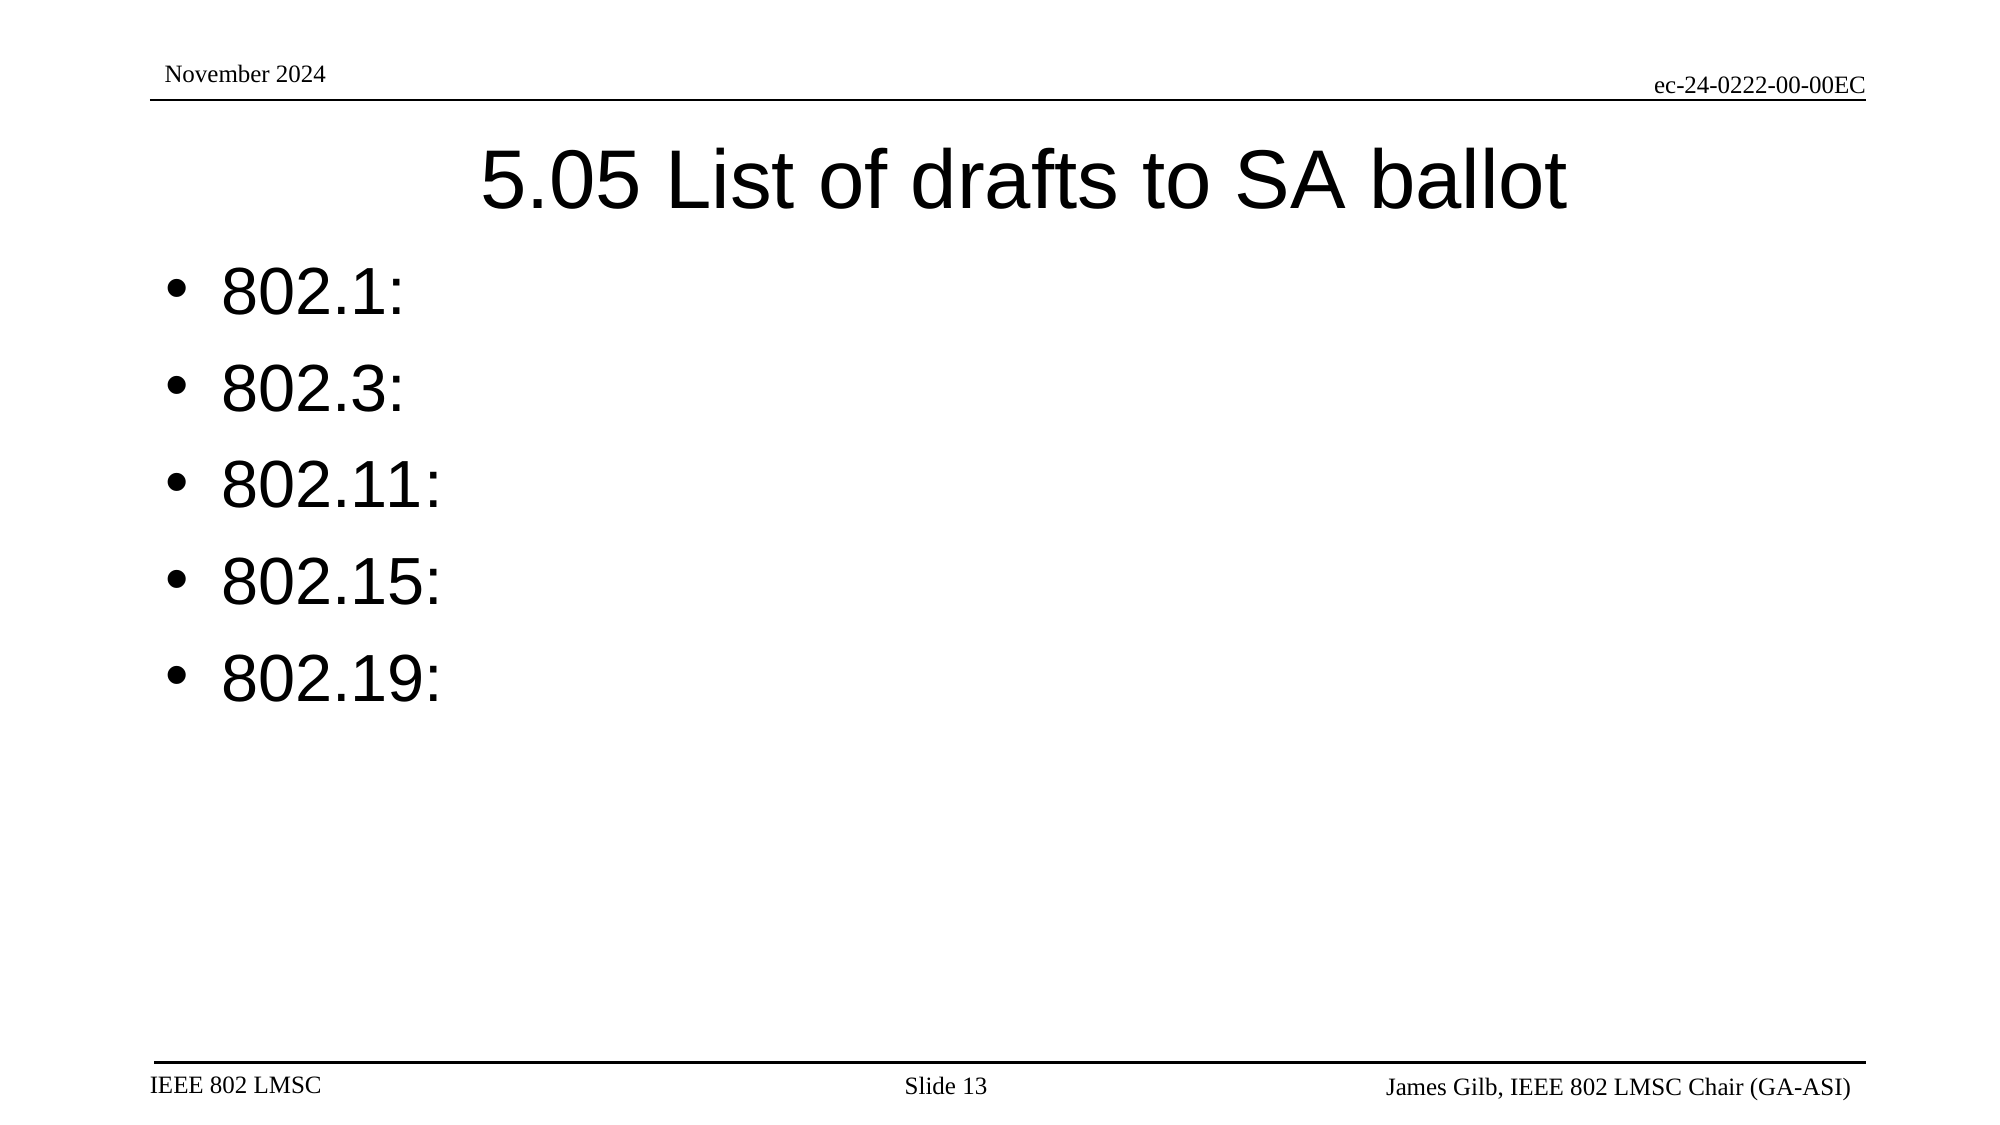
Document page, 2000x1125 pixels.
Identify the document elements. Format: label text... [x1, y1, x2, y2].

list 802.1: 802.3: 802.11: 802.15: 802.19: [150, 239, 1900, 1051]
title 5.05 List of drafts to SA ballot [150, 112, 1900, 238]
